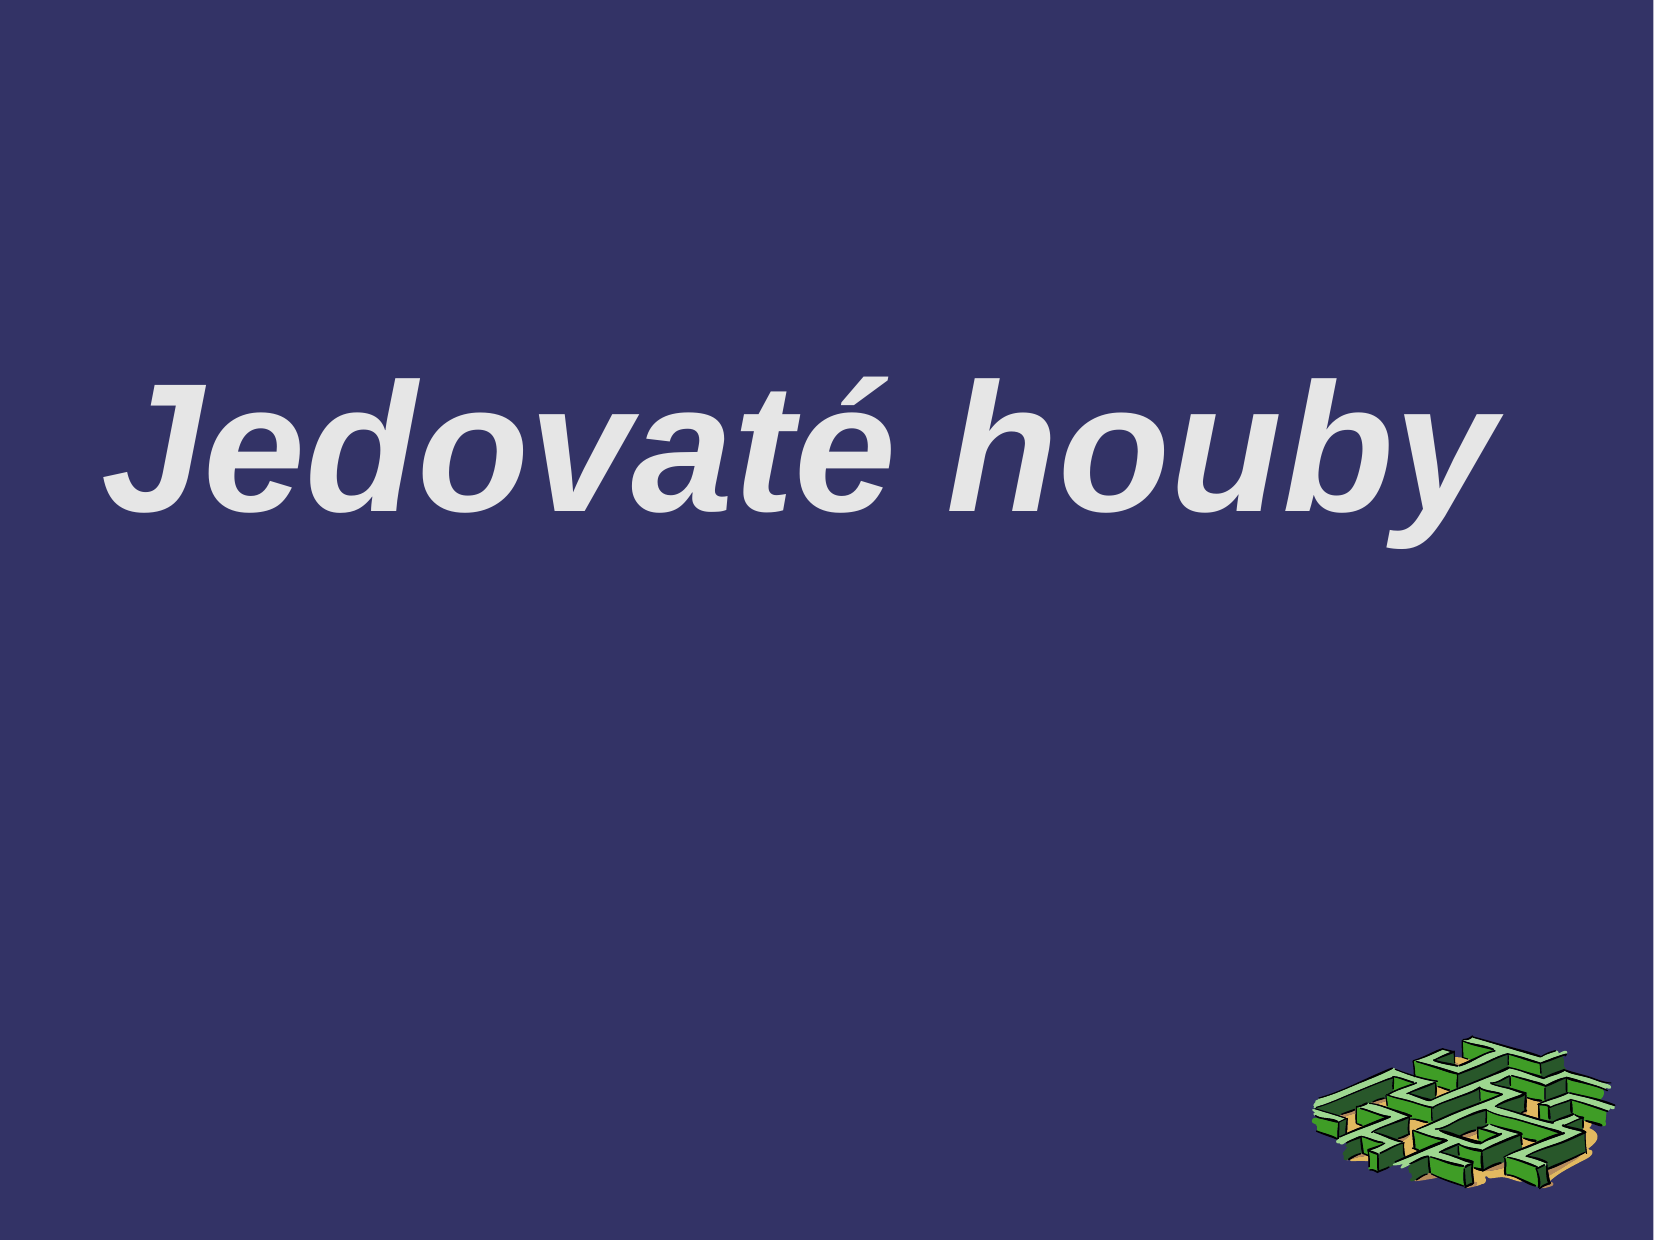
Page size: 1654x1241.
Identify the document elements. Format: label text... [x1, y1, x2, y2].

title Jedovaté houby [93, 345, 1506, 736]
text_box [178, 364, 1570, 1147]
